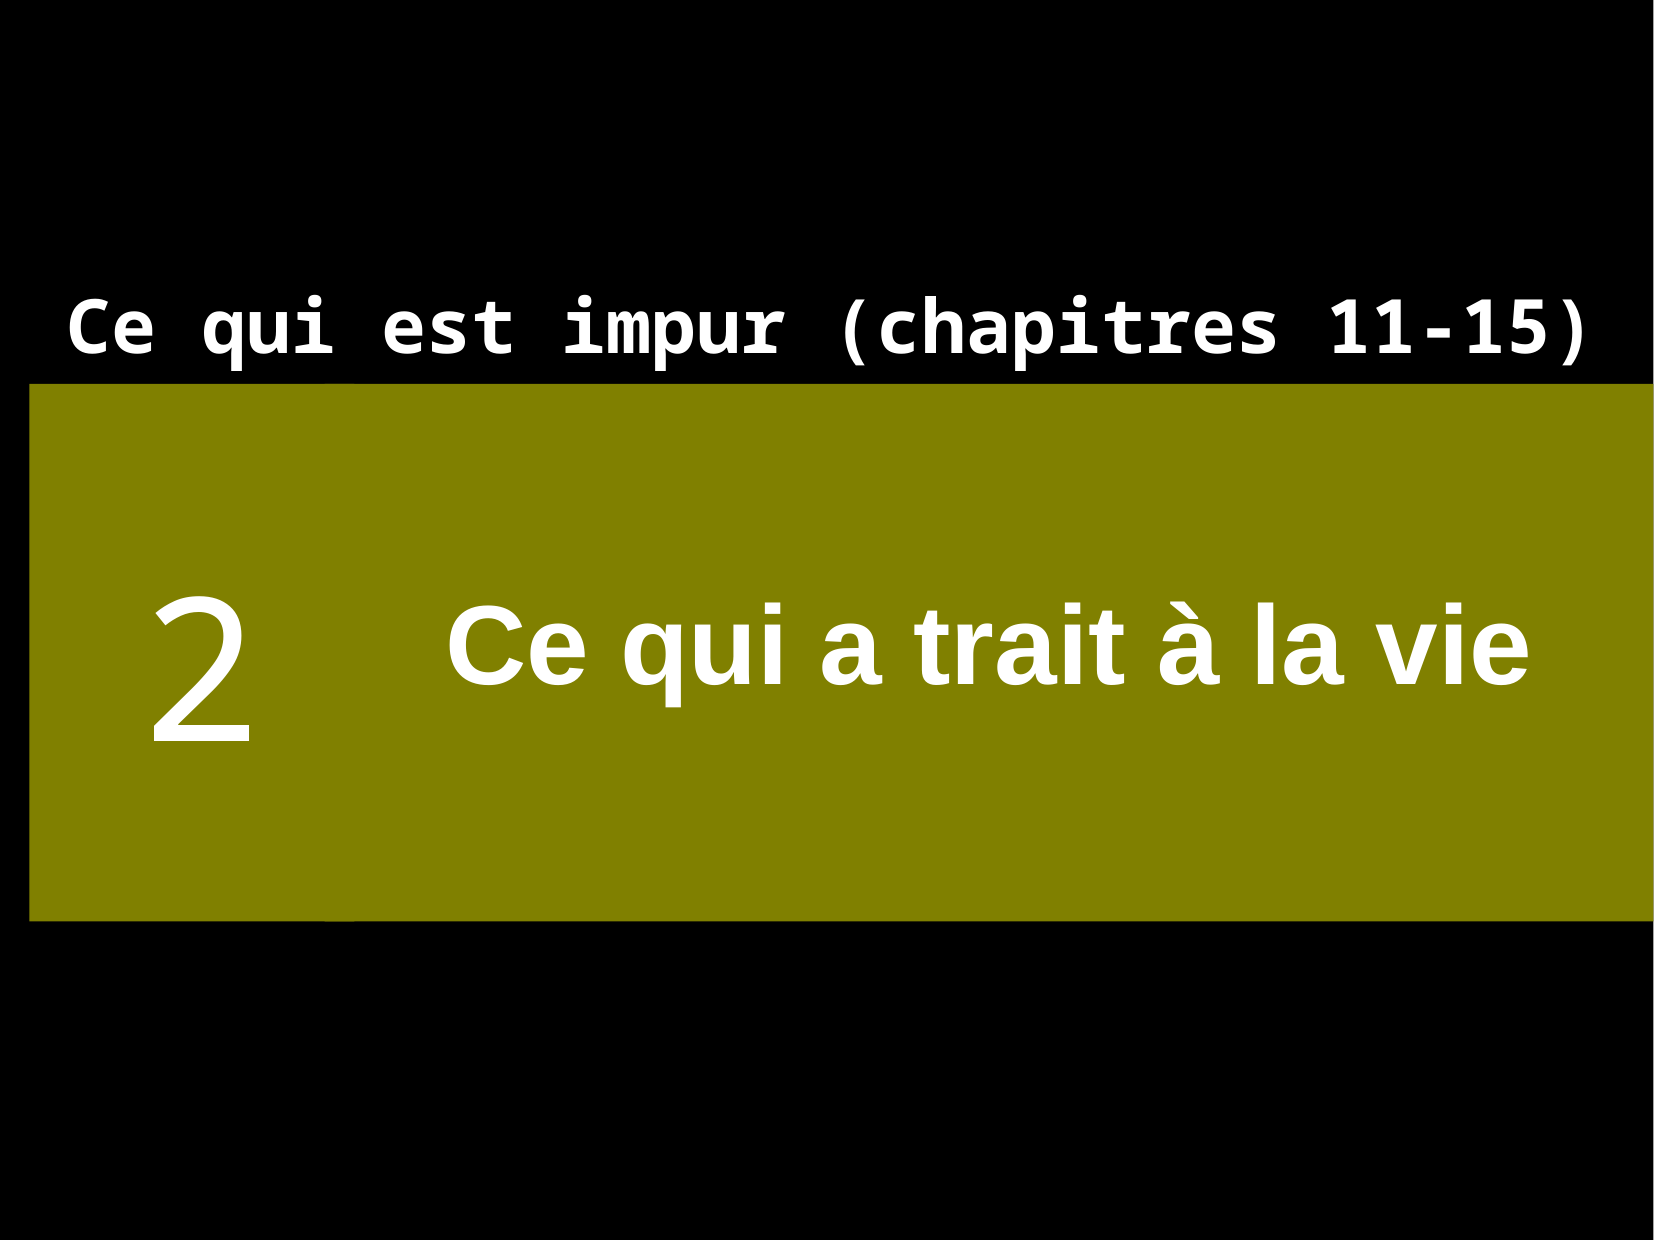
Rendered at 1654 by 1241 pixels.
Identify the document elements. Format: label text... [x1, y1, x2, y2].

text_box Ce qui est impur (chapitres 11-15) [51, 277, 1636, 379]
text_box Ce qui a trait à la vie [324, 383, 1654, 922]
text_box 2 [126, 519, 266, 808]
text_box [29, 383, 324, 922]
